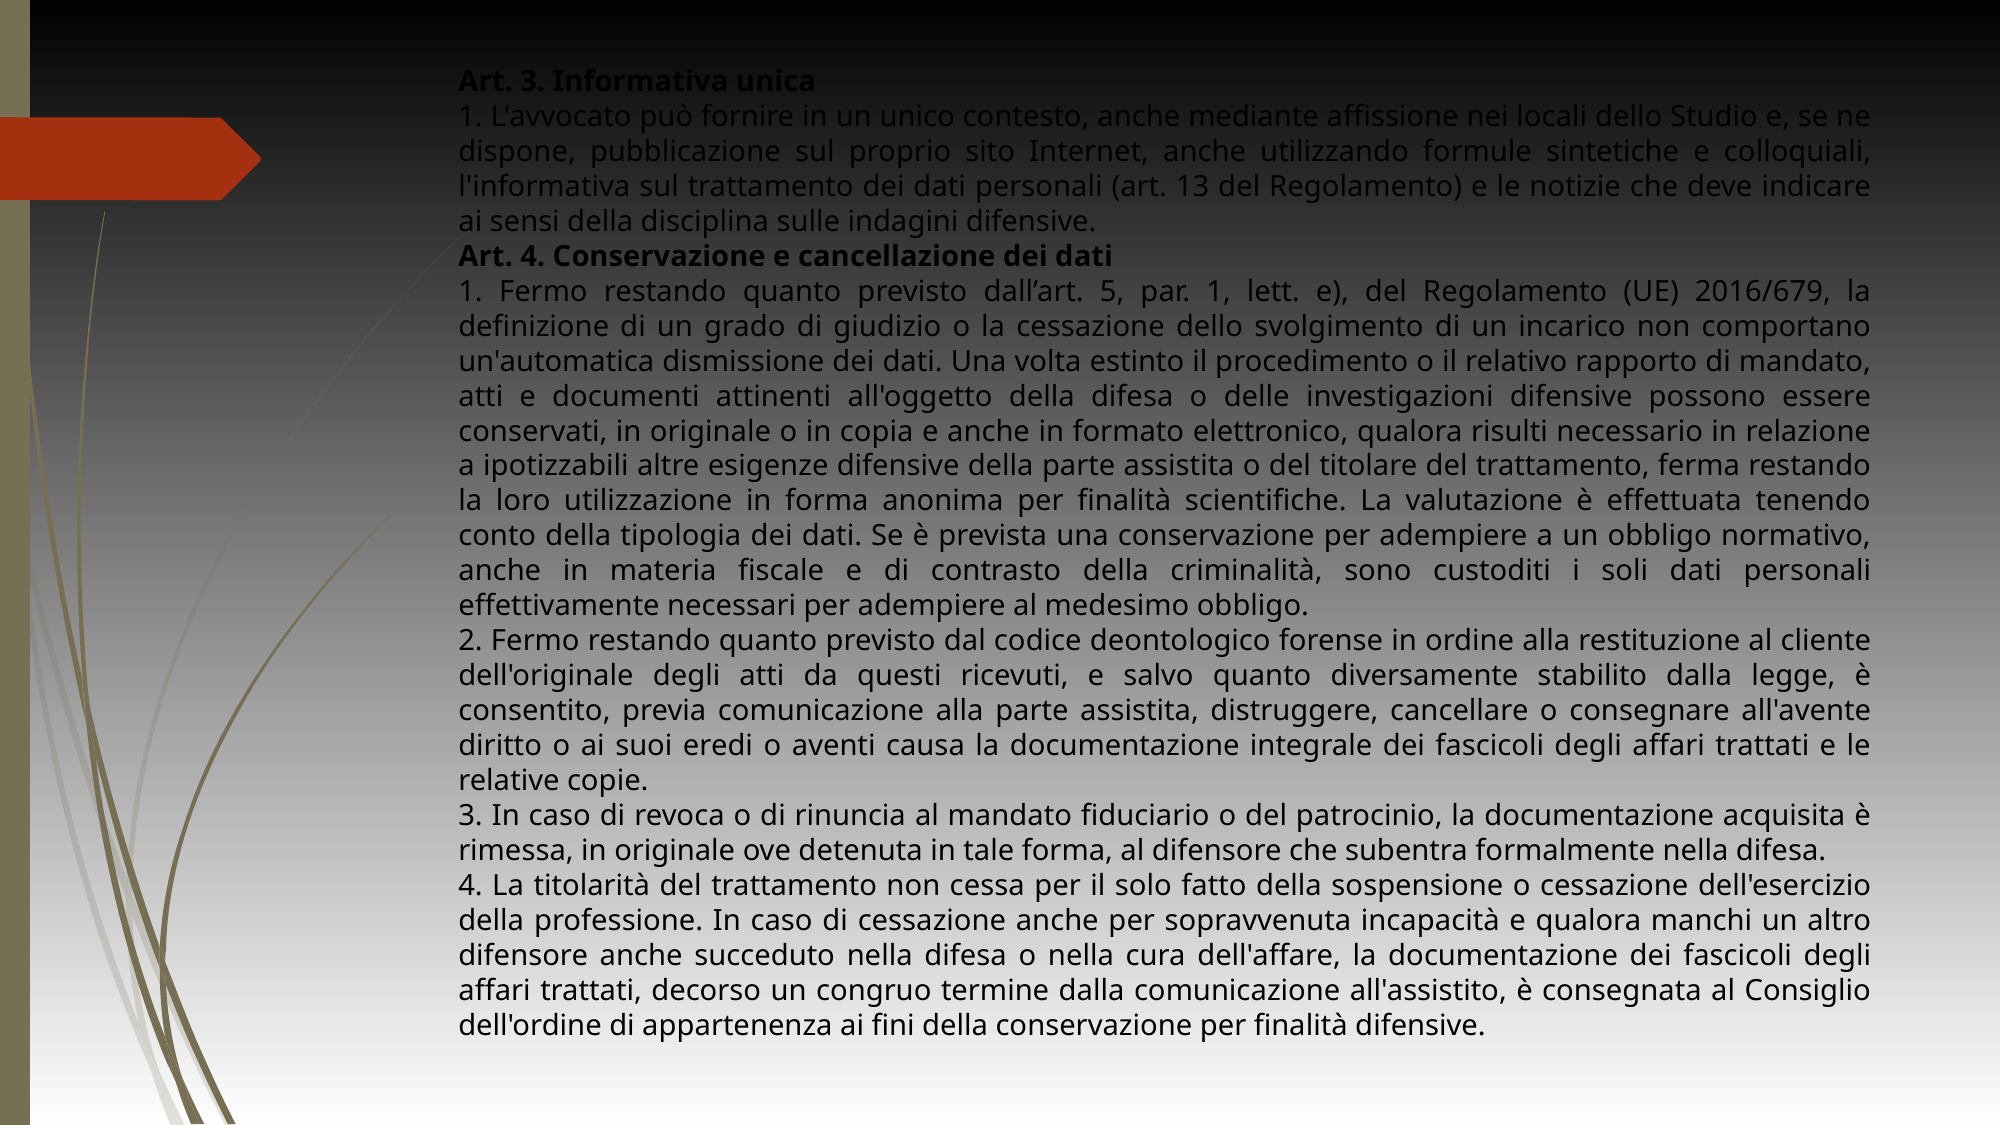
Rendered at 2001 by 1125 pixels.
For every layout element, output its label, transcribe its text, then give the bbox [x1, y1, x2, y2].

list Art. 3. Informativa unica 1. L'avvocato può fornire in un unico contesto, anche mediante affissione nei locali dello Studio e, se ne dispone, pubblicazione sul proprio sito Internet, anche utilizzando formule sintetiche e colloquiali, l'informativa sul trattamento dei dati personali (art. 13 del Regolamento) e le notizie che deve indicare ai sensi della disciplina sulle indagini difensive. Art. 4. Conservazione e cancellazione dei dati 1. Fermo restando quanto previsto dall’art. 5, par. 1, lett. e), del Regolamento (UE) 2016/679, la definizione di un grado di giudizio o la cessazione dello svolgimento di un incarico non comportano un'automatica dismissione dei dati. Una volta estinto il procedimento o il relativo rapporto di mandato, atti e documenti attinenti all'oggetto della difesa o delle investigazioni difensive possono essere conservati, in originale o in copia e anche in formato elettronico, qualora risulti necessario in relazione a ipotizzabili altre esigenze difensive della parte assistita o del titolare del trattamento, ferma restando la loro utilizzazione in forma anonima per finalità scientifiche. La valutazione è effettuata tenendo conto della tipologia dei dati. Se è prevista una conservazione per adempiere a un obbligo normativo, anche in materia fiscale e di contrasto della criminalità, sono custoditi i soli dati personali effettivamente necessari per adempiere al medesimo obbligo. 2. Fermo restando quanto previsto dal codice deontologico forense in ordine alla restituzione al cliente dell'originale degli atti da questi ricevuti, e salvo quanto diversamente stabilito dalla legge, è consentito, previa comunicazione alla parte assistita, distruggere, cancellare o consegnare all'avente diritto o ai suoi eredi o aventi causa la documentazione integrale dei fascicoli degli affari trattati e le relative copie. 3. In caso di revoca o di rinuncia al mandato fiduciario o del patrocinio, la documentazione acquisita è rimessa, in originale ove detenuta in tale forma, al difensore che subentra formalmente nella difesa. 4. La titolarità del trattamento non cessa per il solo fatto della sospensione o cessazione dell'esercizio della professione. In caso di cessazione anche per sopravvenuta incapacità e qualora manchi un altro difensore anche succeduto nella difesa o nella cura dell'affare, la documentazione dei fascicoli degli affari trattati, decorso un congruo termine dalla comunicazione all'assistito, è consegnata al Consiglio dell'ordine di appartenenza ai fini della conservazione per finalità difensive. [424, 54, 1888, 970]
